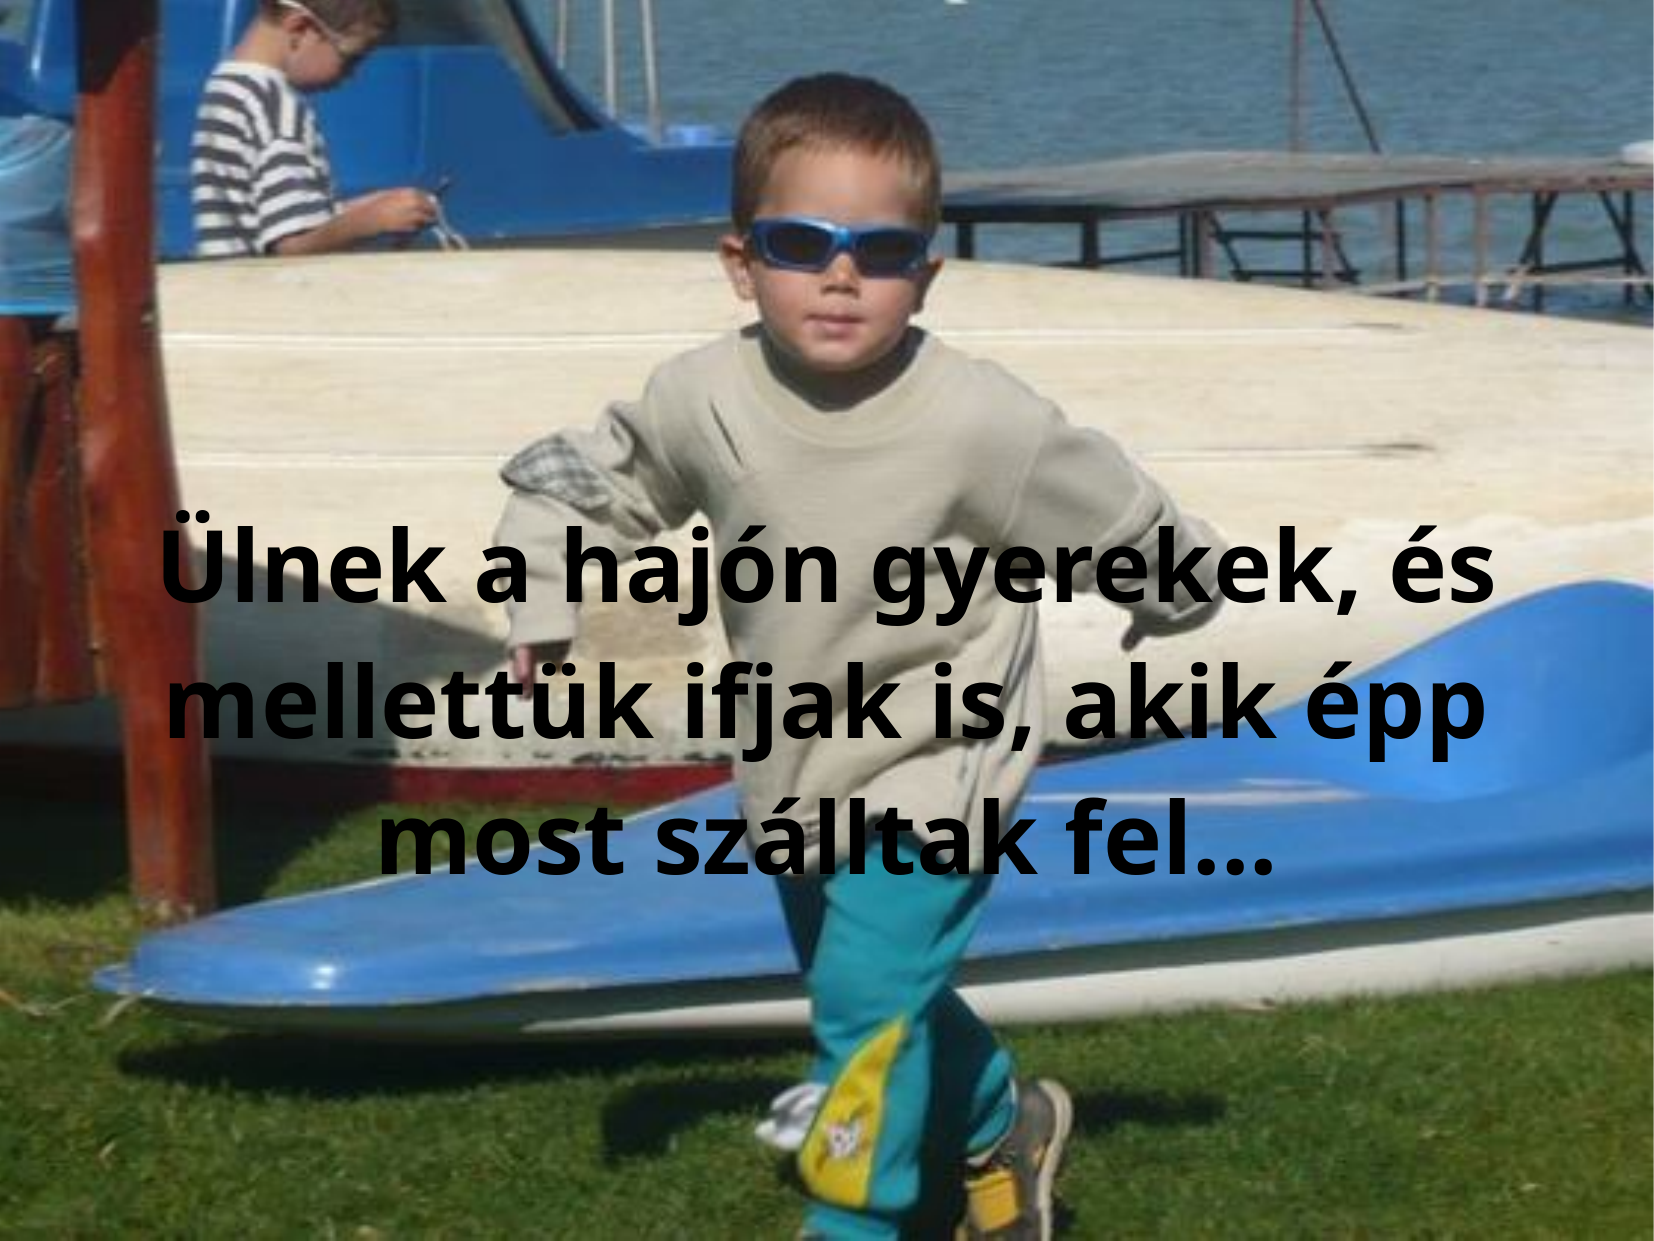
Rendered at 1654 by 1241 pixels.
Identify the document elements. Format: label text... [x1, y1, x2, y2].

subtitle Ülnek a hajón gyerekek, és mellettük ifjak is, akik épp most szálltak fel... [82, 290, 1571, 1109]
picture [0, 0, 1654, 1241]
